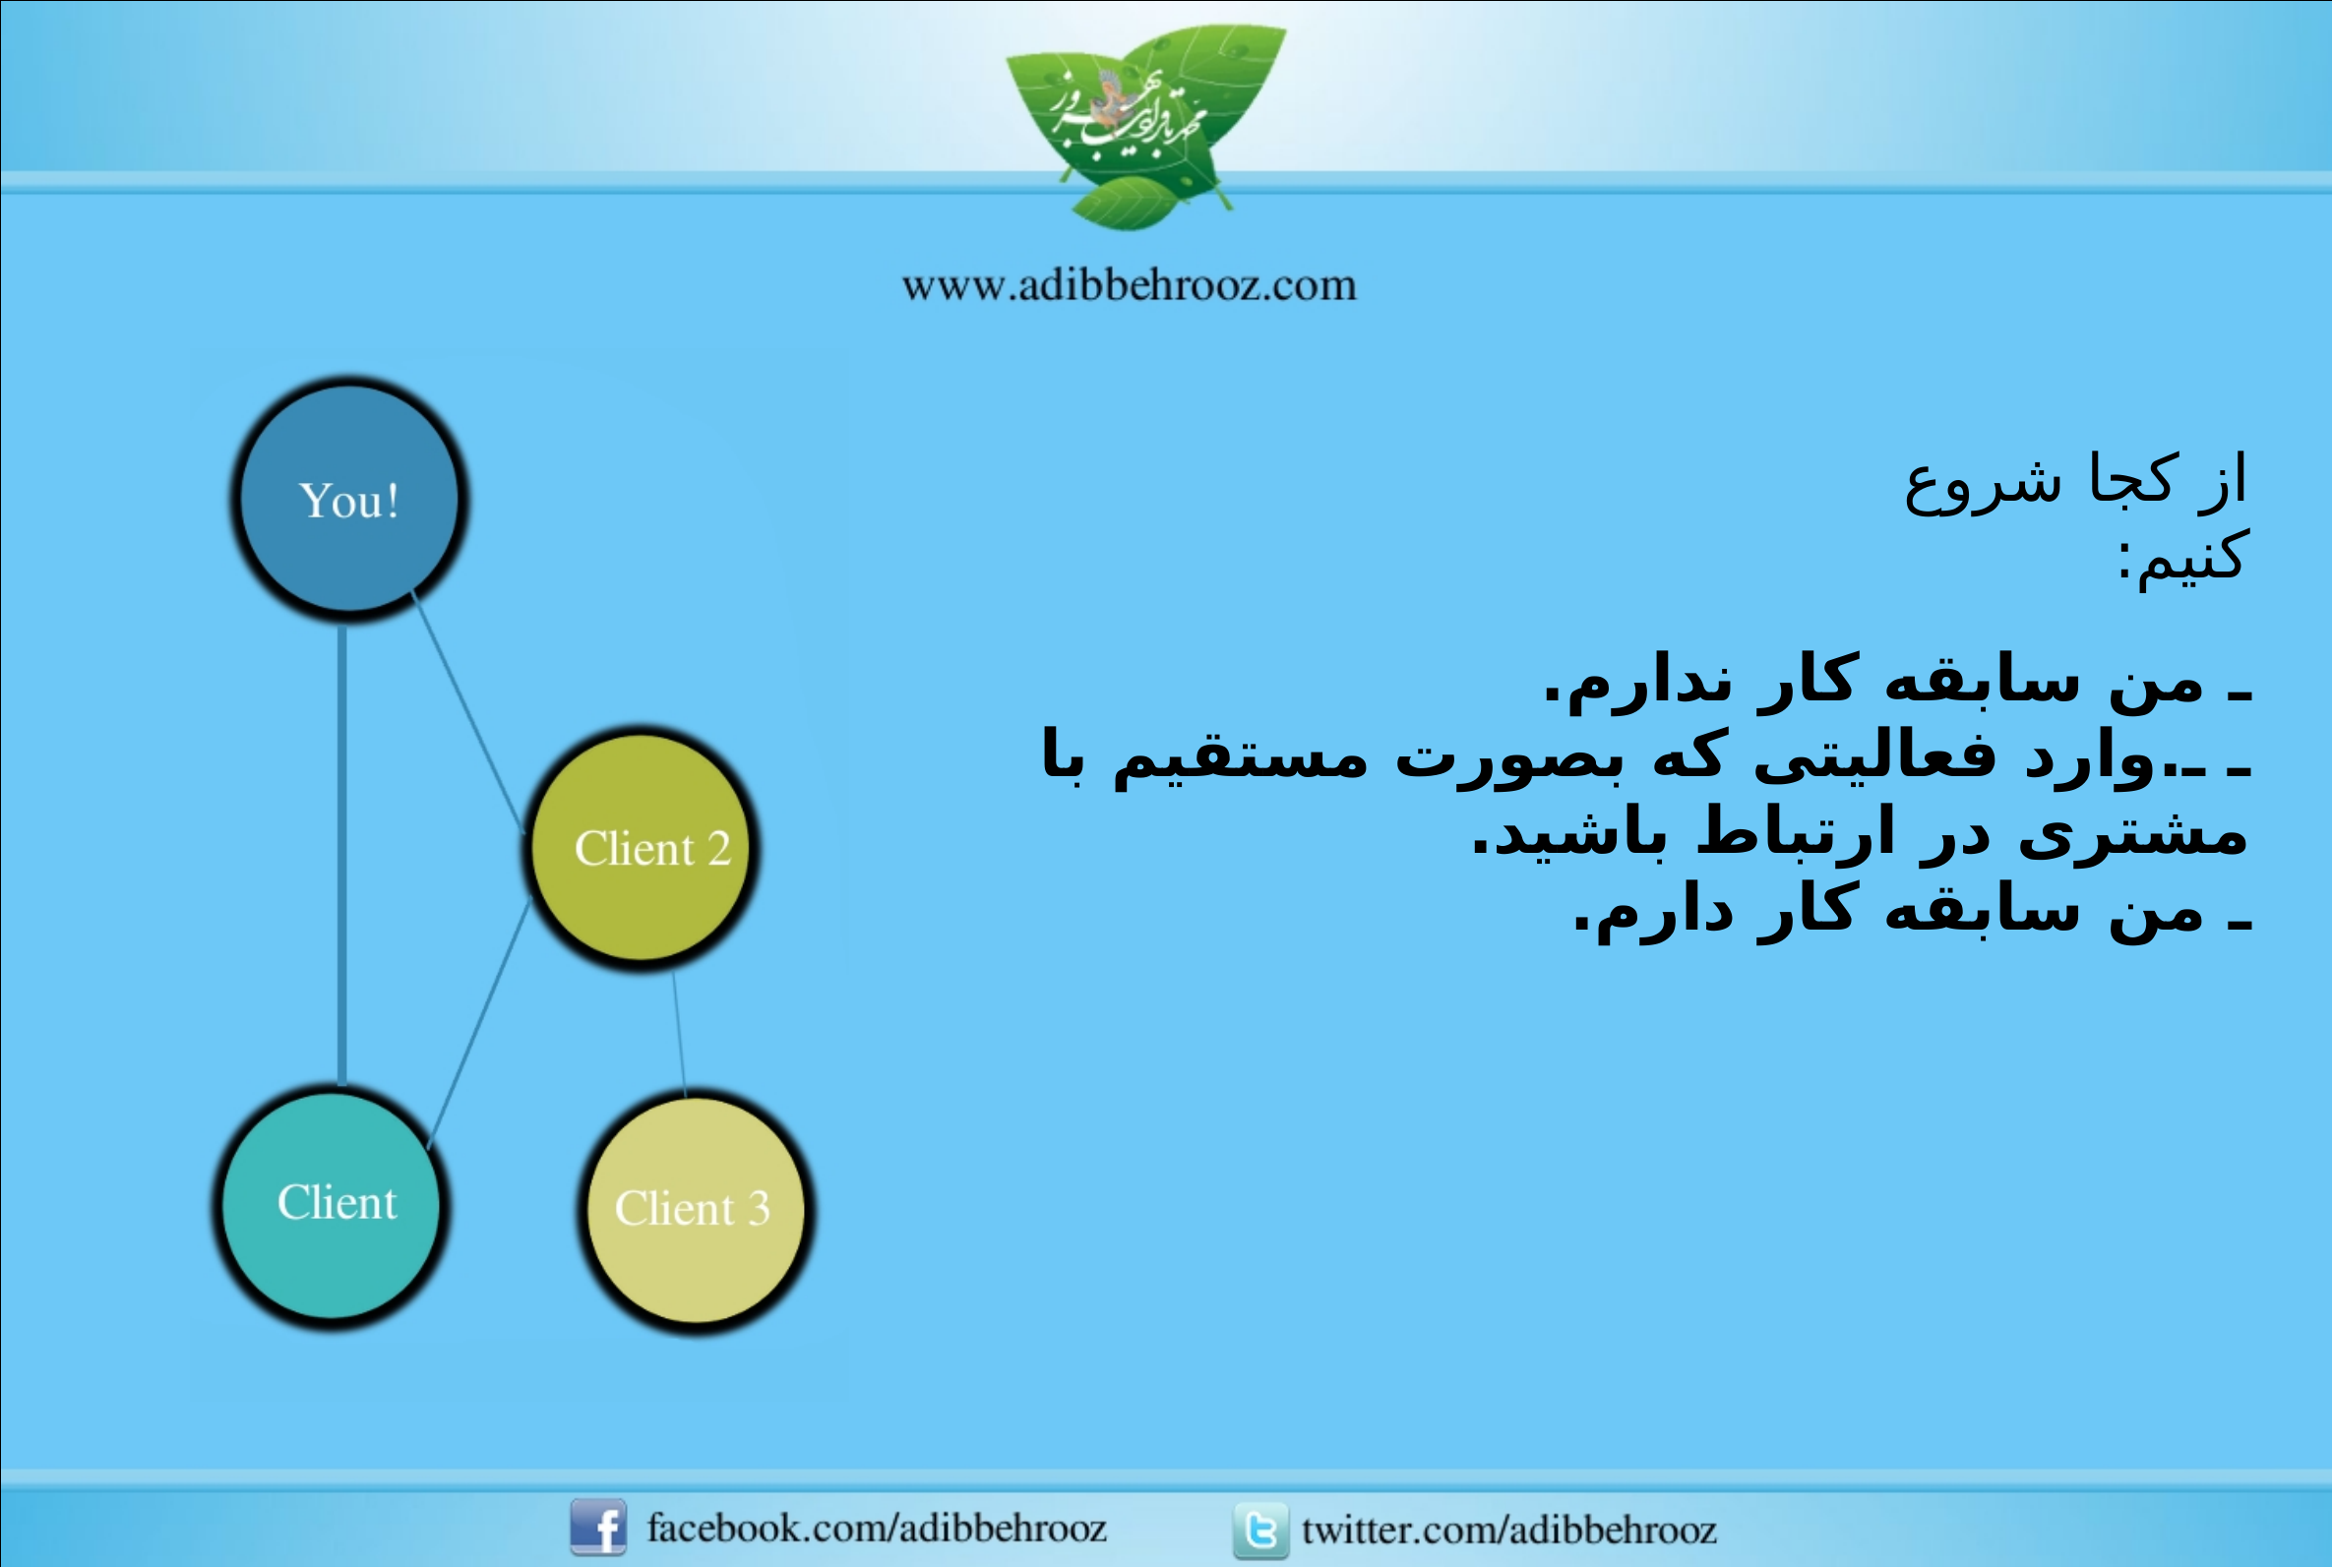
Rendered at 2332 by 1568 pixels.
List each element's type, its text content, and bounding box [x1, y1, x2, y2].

picture [0, 0, 2332, 1567]
subtitle ـ من سابقه کار ندارم. ـ ـ.وارد فعالیتی که بصورت مستقیم با مشتری در ارتباط باشید. ـ من سابقه کار دارم. [849, 590, 2252, 995]
title از کجا شروع کنیم: [1808, 405, 2251, 590]
